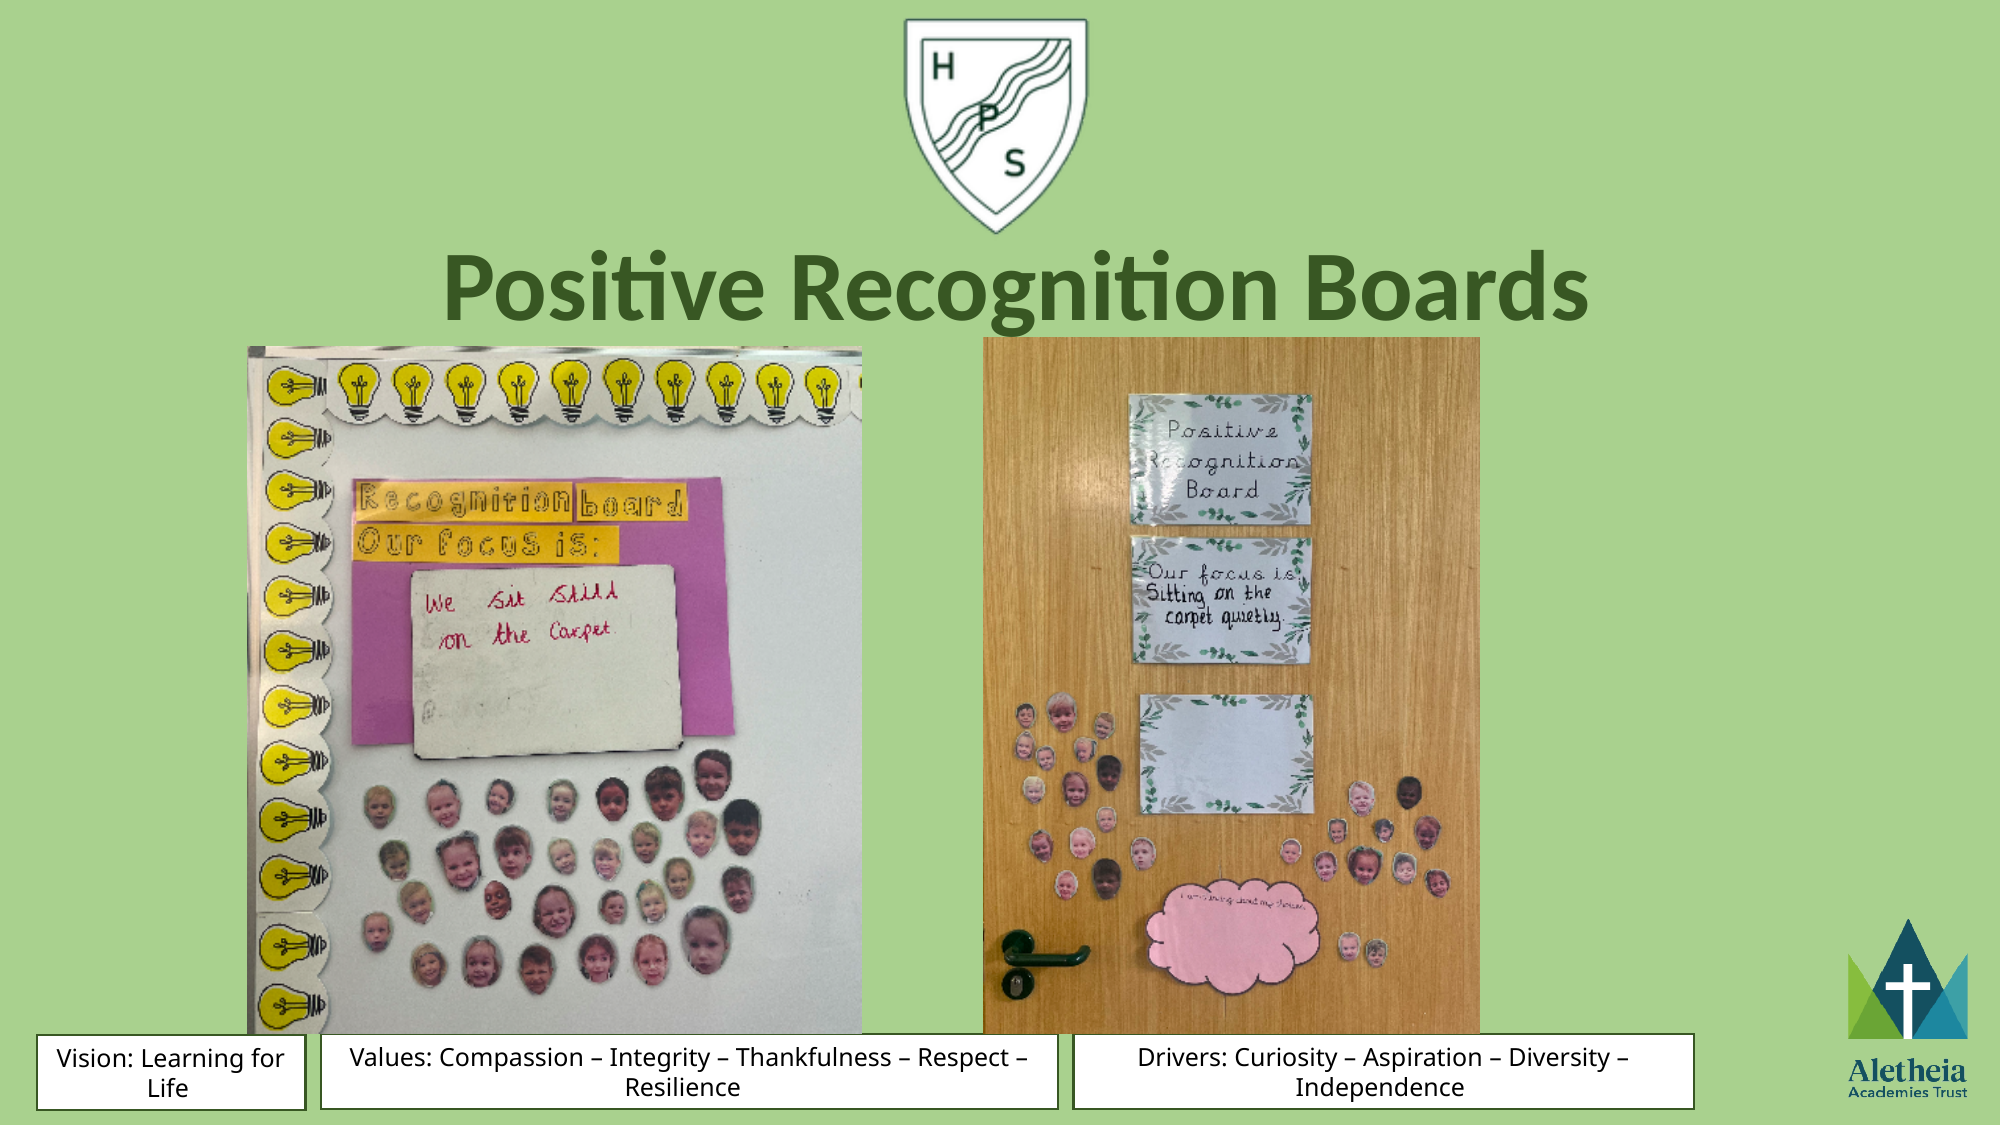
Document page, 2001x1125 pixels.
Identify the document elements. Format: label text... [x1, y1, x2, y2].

text_box Values: Compassion – Integrity – Thankfulness – Respect – Resilience [321, 1034, 1058, 1109]
text_box Vision: Learning for Life [36, 1035, 306, 1081]
picture [902, 17, 1098, 213]
picture [247, 346, 862, 1034]
text_box Drivers: Curiosity – Aspiration – Diversity – Independence [1074, 1034, 1694, 1109]
picture [1800, 902, 2000, 1118]
picture [983, 337, 1480, 1034]
text_box Positive Recognition Boards [196, 213, 1838, 348]
